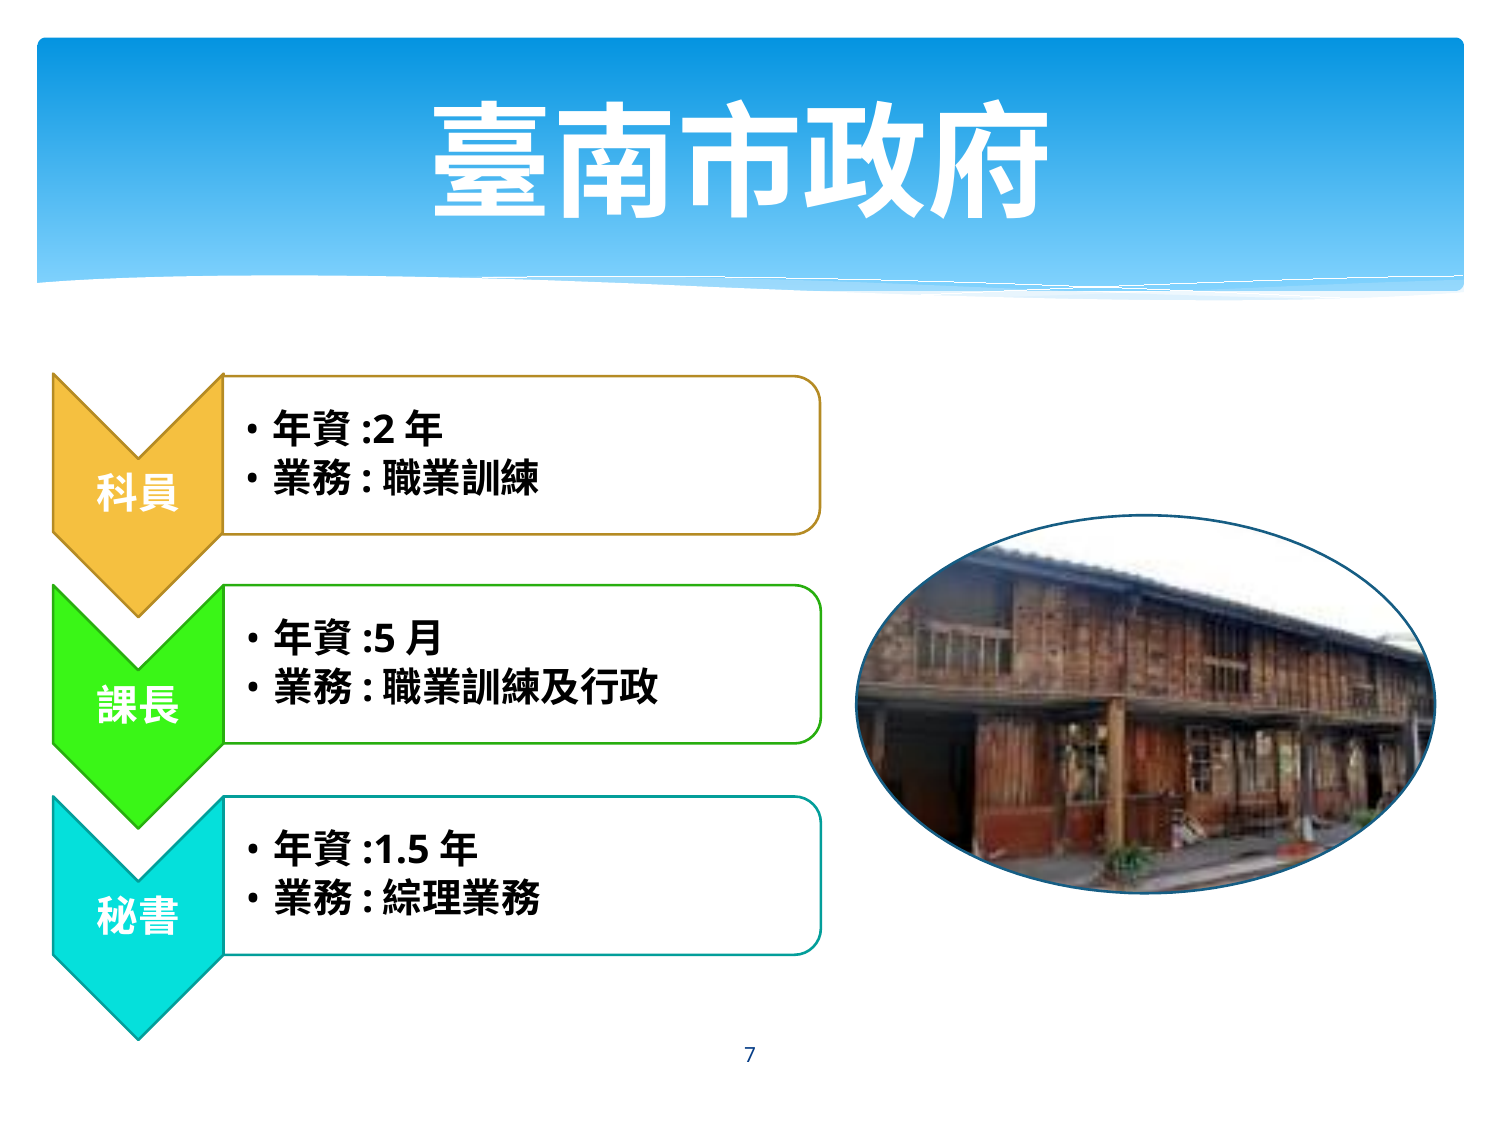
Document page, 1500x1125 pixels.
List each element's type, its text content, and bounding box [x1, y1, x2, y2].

text_box 秘書 [53, 796, 224, 1040]
text_box 科員 [53, 373, 224, 618]
text_box 年資:2年 業務:職業訓練 [222, 376, 820, 535]
text_box 年資:1.5年 業務:綜理業務 [223, 796, 821, 955]
title 臺南市政府 [64, 54, 1415, 261]
text_box 年資:5月 業務:職業訓練及行政 [223, 585, 821, 744]
text_box [856, 515, 1436, 894]
text_box 7 [654, 1025, 846, 1086]
text_box 課長 [53, 585, 223, 829]
